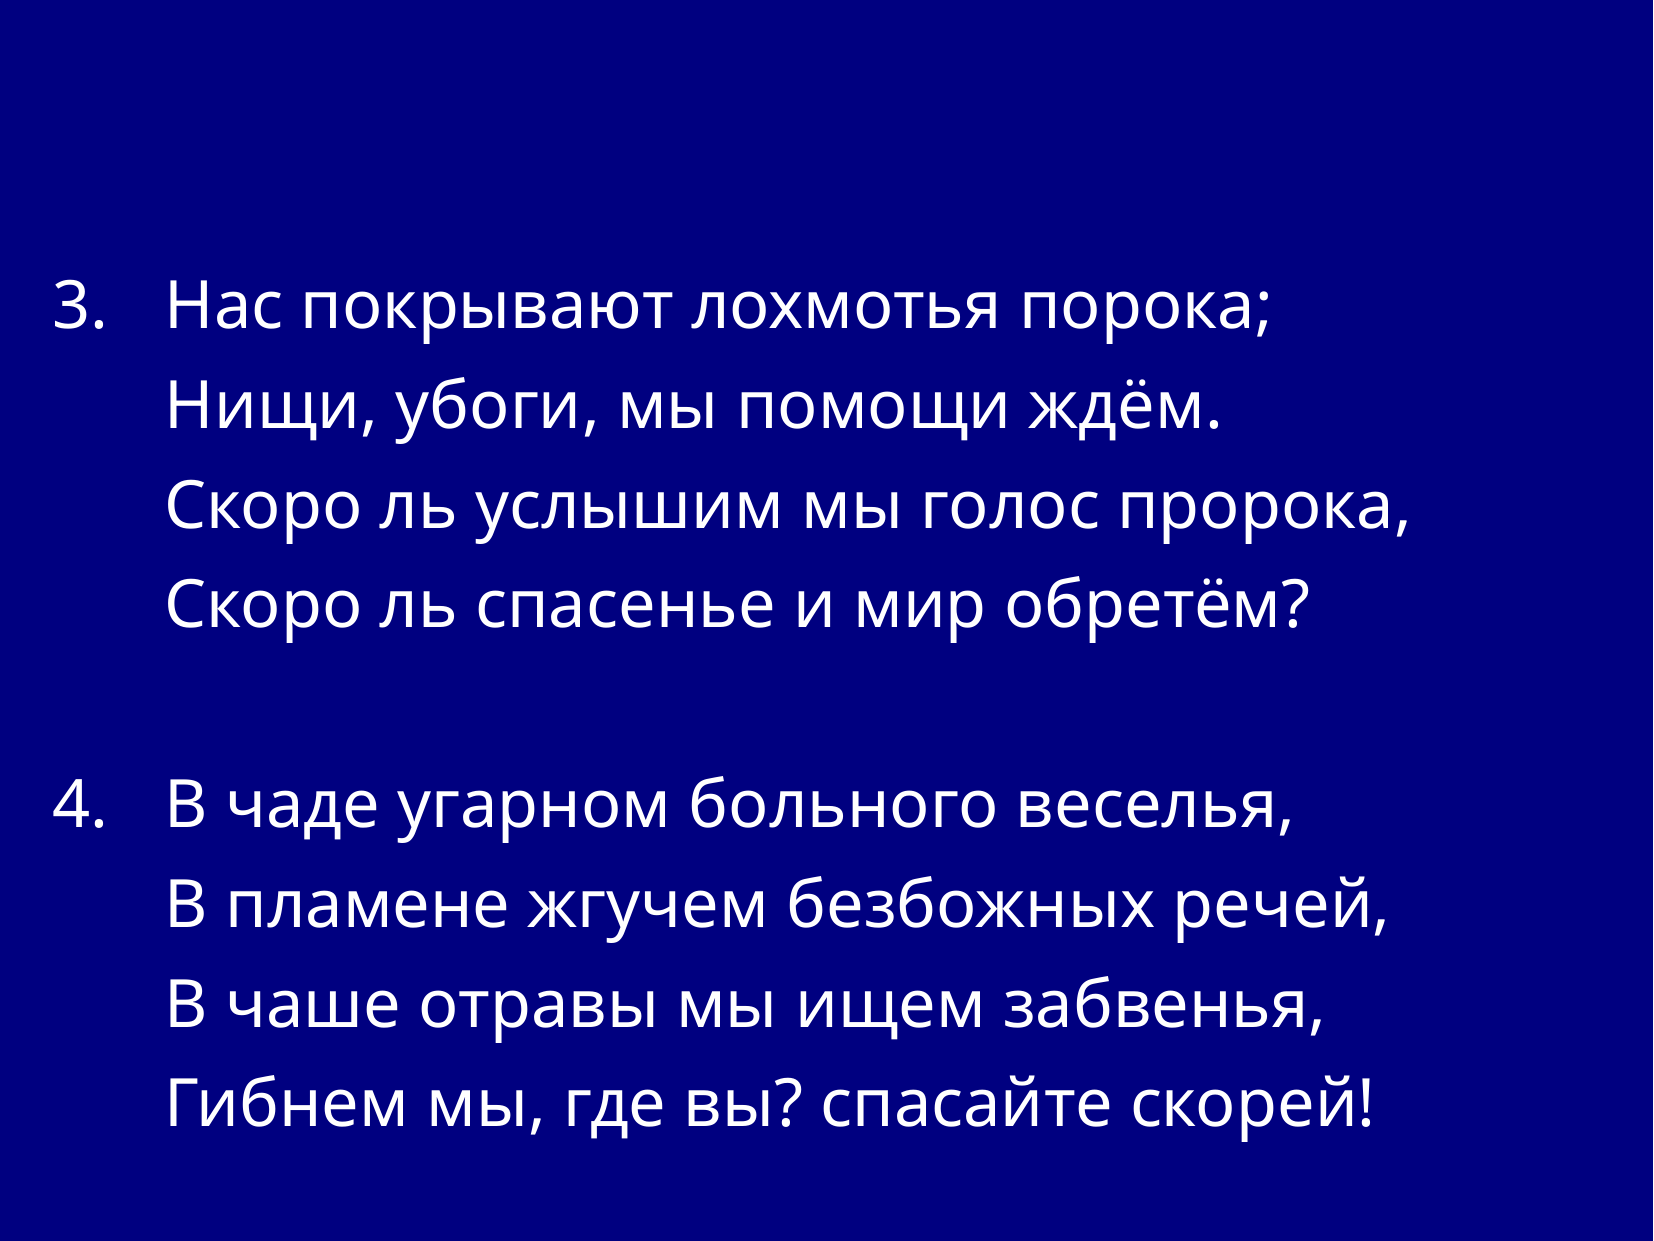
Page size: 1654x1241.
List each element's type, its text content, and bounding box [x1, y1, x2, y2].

text_box 3. Нас покрывают лохмотья порока; Нищи, убоги, мы помощи ждём. Скоро ль услышим мы голос пророка, Скоро ль спасенье и мир обретём? 4. В чаде угарном больного веселья, В пламене жгучем безбожных речей, В чаше отравы мы ищем забвенья, Гибнем мы, где вы? спасайте скорей! [37, 150, 1653, 1163]
